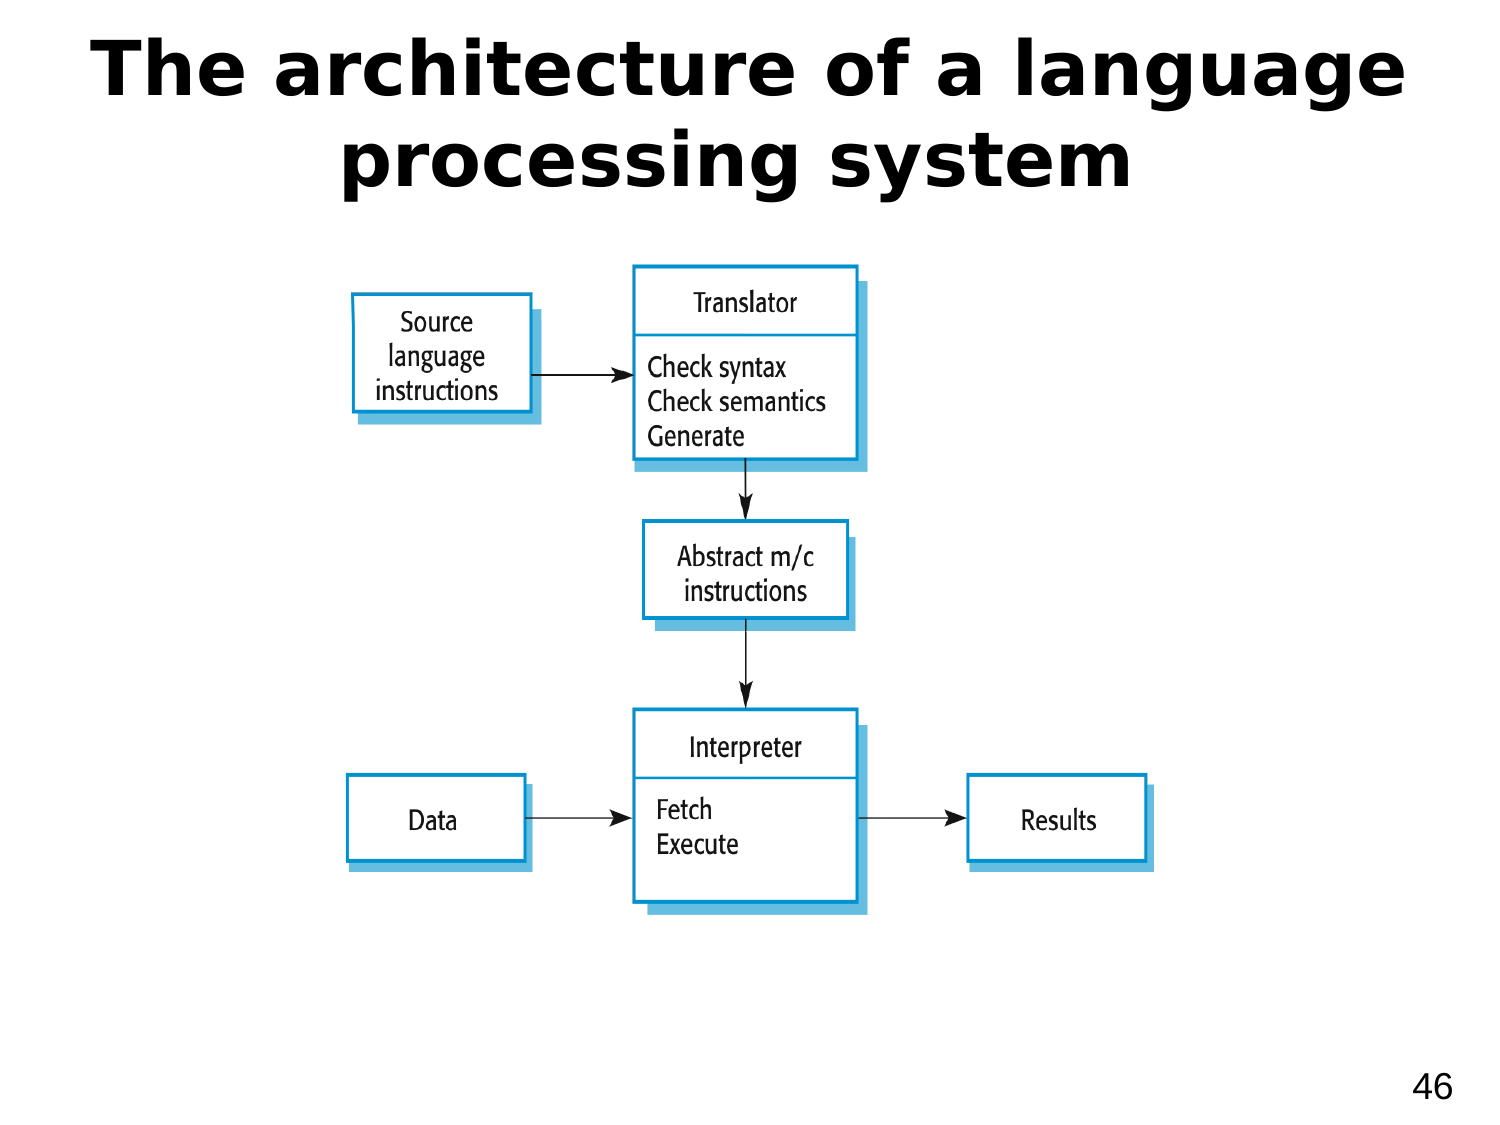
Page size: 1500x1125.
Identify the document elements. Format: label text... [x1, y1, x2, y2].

picture [258, 263, 1242, 916]
title The architecture of a language processing system [75, 44, 1425, 177]
